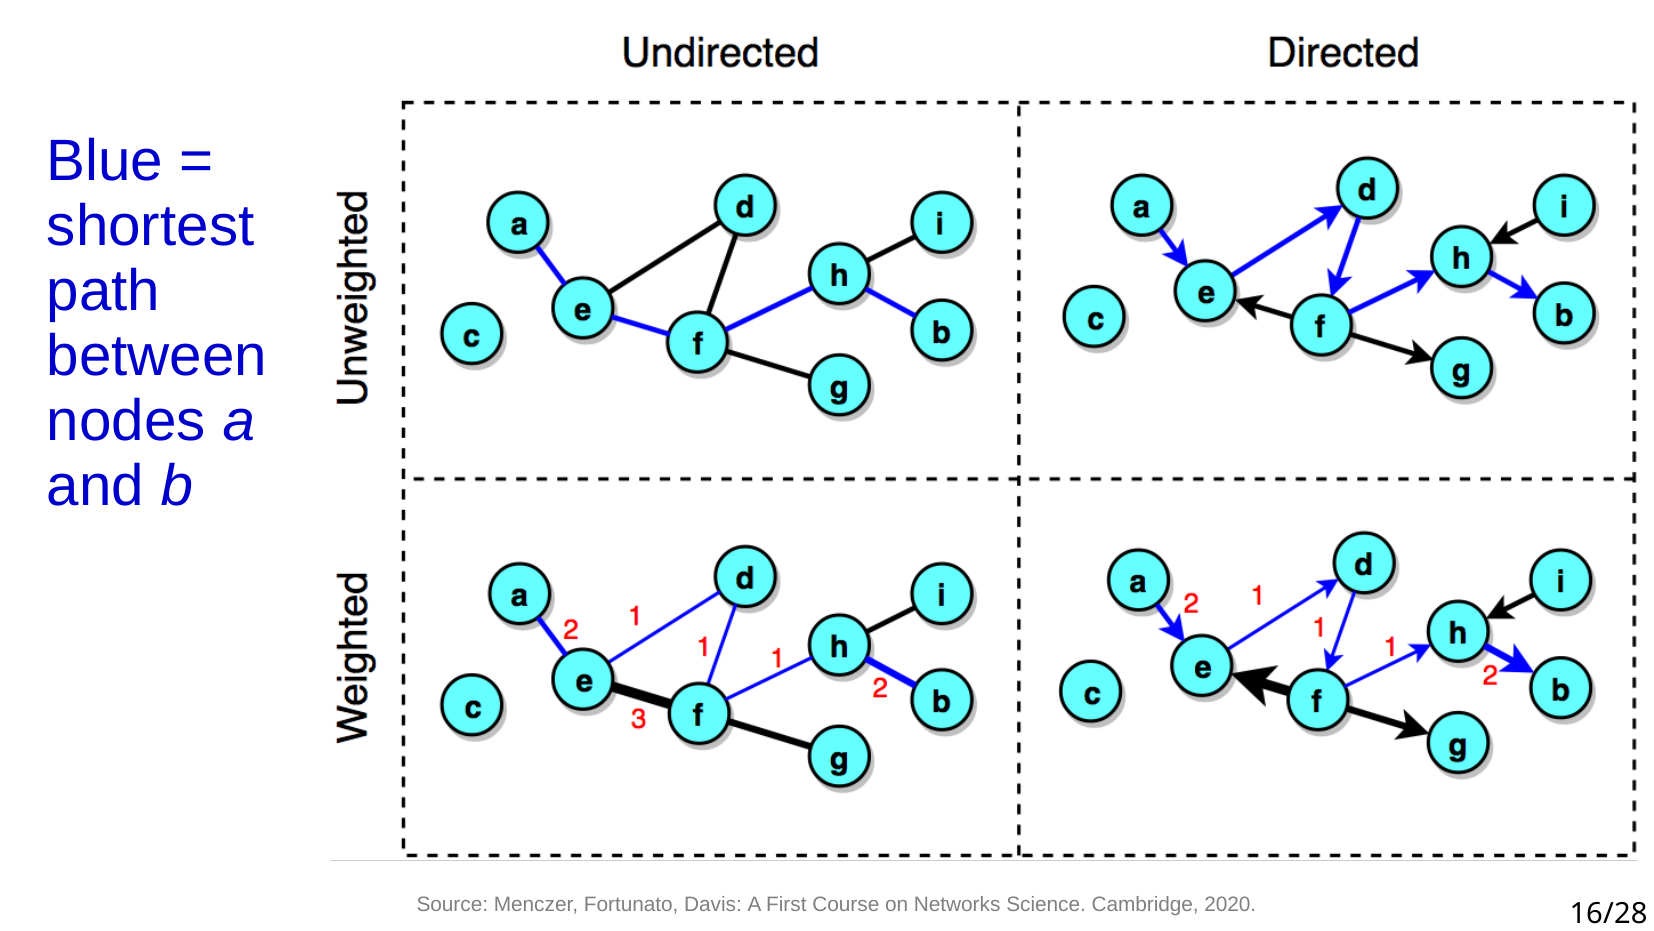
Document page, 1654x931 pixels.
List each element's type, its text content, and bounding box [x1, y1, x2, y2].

text_box Blue = shortest path between nodes a and b [32, 120, 331, 856]
picture [330, 29, 1638, 863]
text_box Source: Menczer, Fortunato, Davis: A First Course on Networks Science. Cambridge, 2020. [303, 885, 1369, 931]
